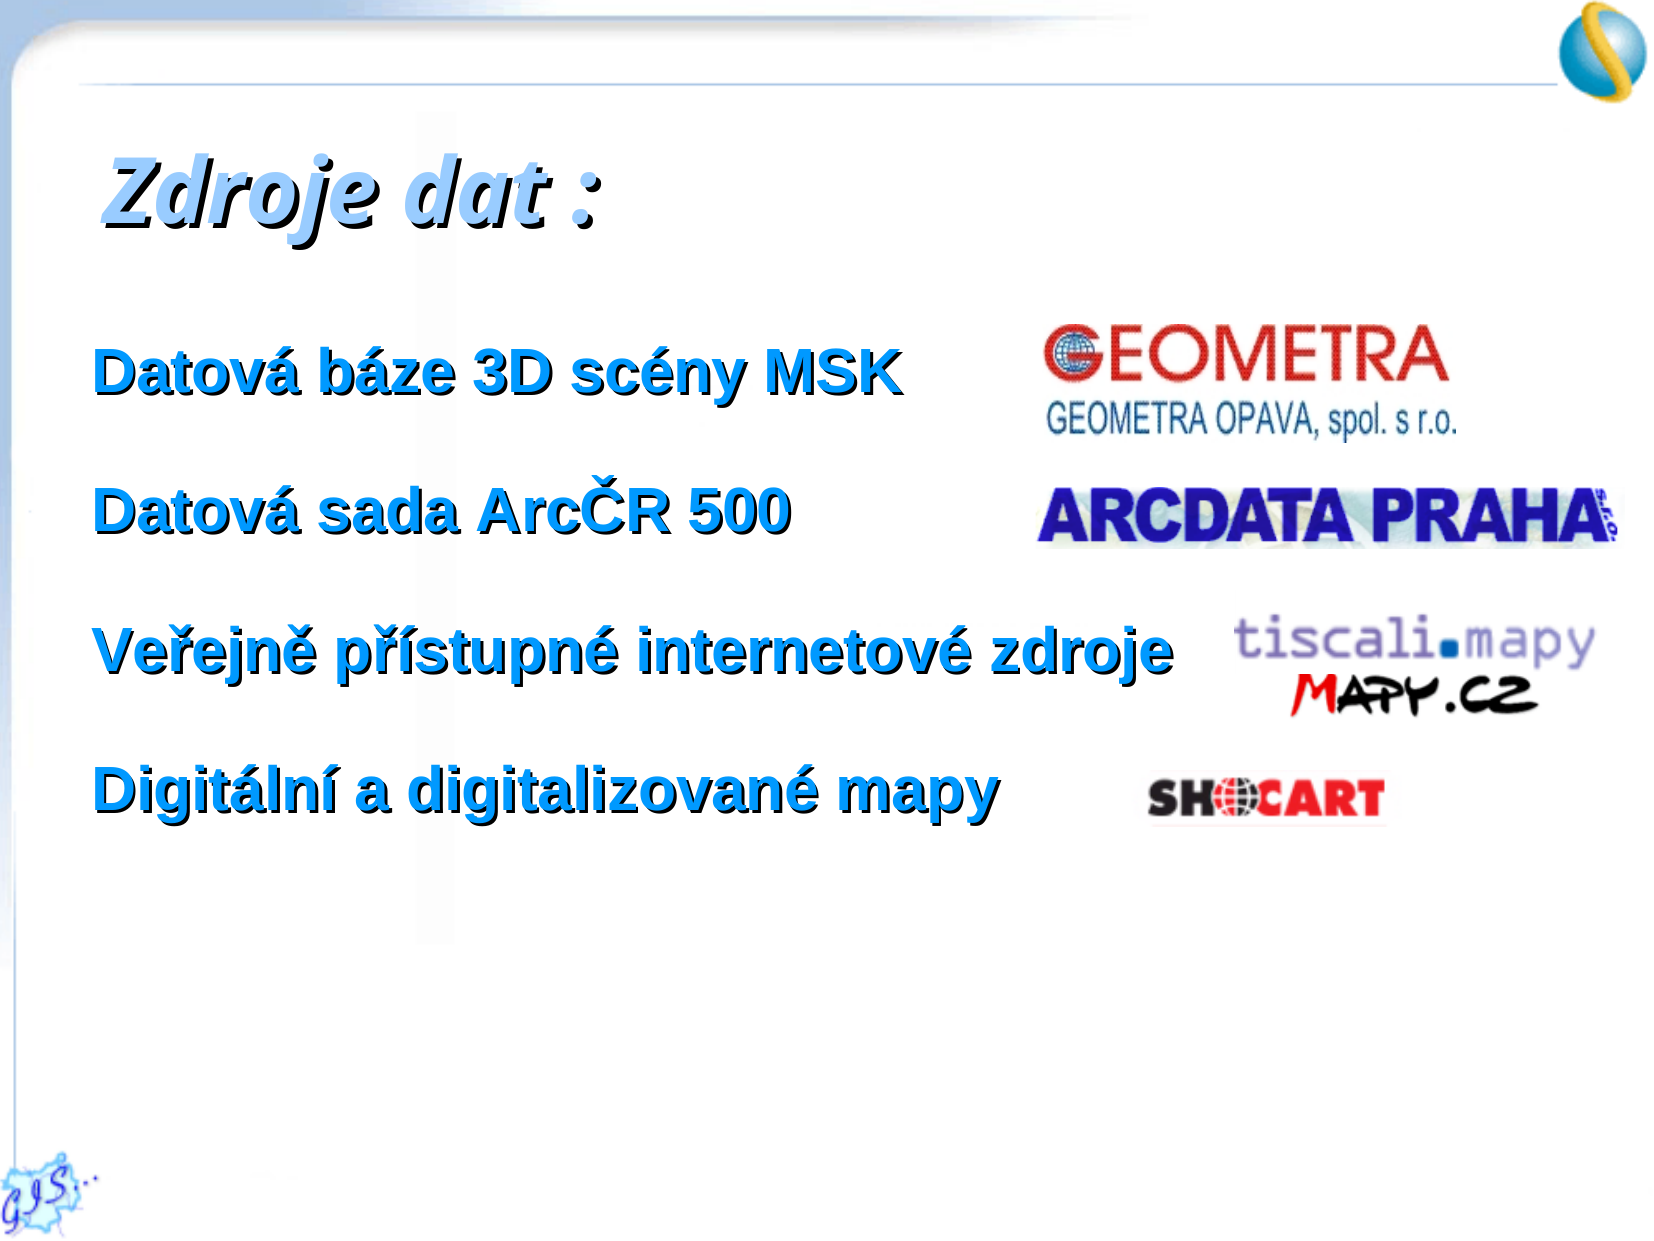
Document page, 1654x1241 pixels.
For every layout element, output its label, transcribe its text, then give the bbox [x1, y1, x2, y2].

text_box Zdroje dat : [88, 118, 1565, 245]
picture [0, 0, 1654, 1241]
text_box Datová báze 3D scény MSK Datová sada ArcČR 500 Veřejně přístupné internetové zdroje Digitální a digitalizované mapy [59, 328, 1216, 987]
